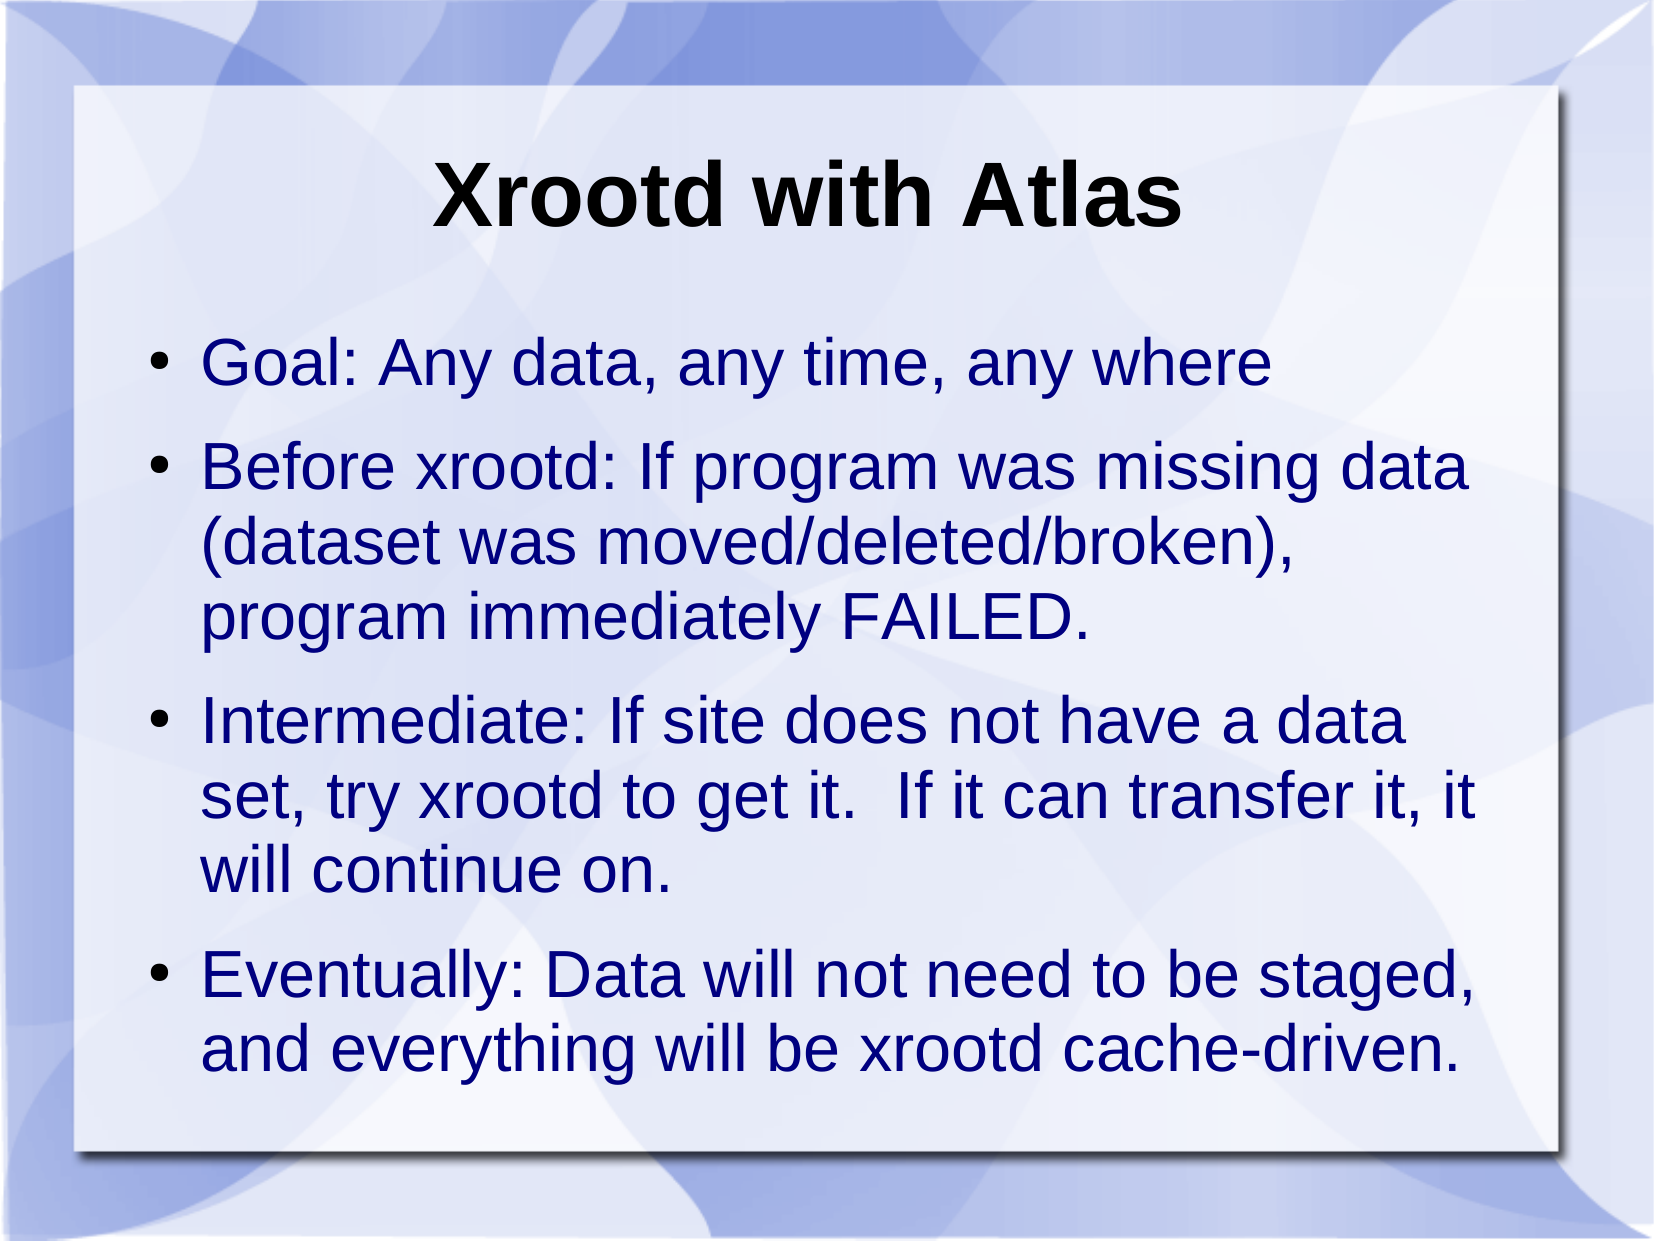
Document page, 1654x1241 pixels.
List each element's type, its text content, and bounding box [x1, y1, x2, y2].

picture [0, 0, 1654, 1241]
list Goal: Any data, any time, any where Before xrootd: If program was missing data (dataset was moved/deleted/broken), program immediately FAILED. Intermediate: If site does not have a data set, try xrootd to get it. If it can transfer it, it will continue on. Eventually: Data will not need to be staged, and everything will be xrootd cache-driven. [129, 324, 1489, 1217]
title Xrootd with Atlas [82, 98, 1536, 291]
